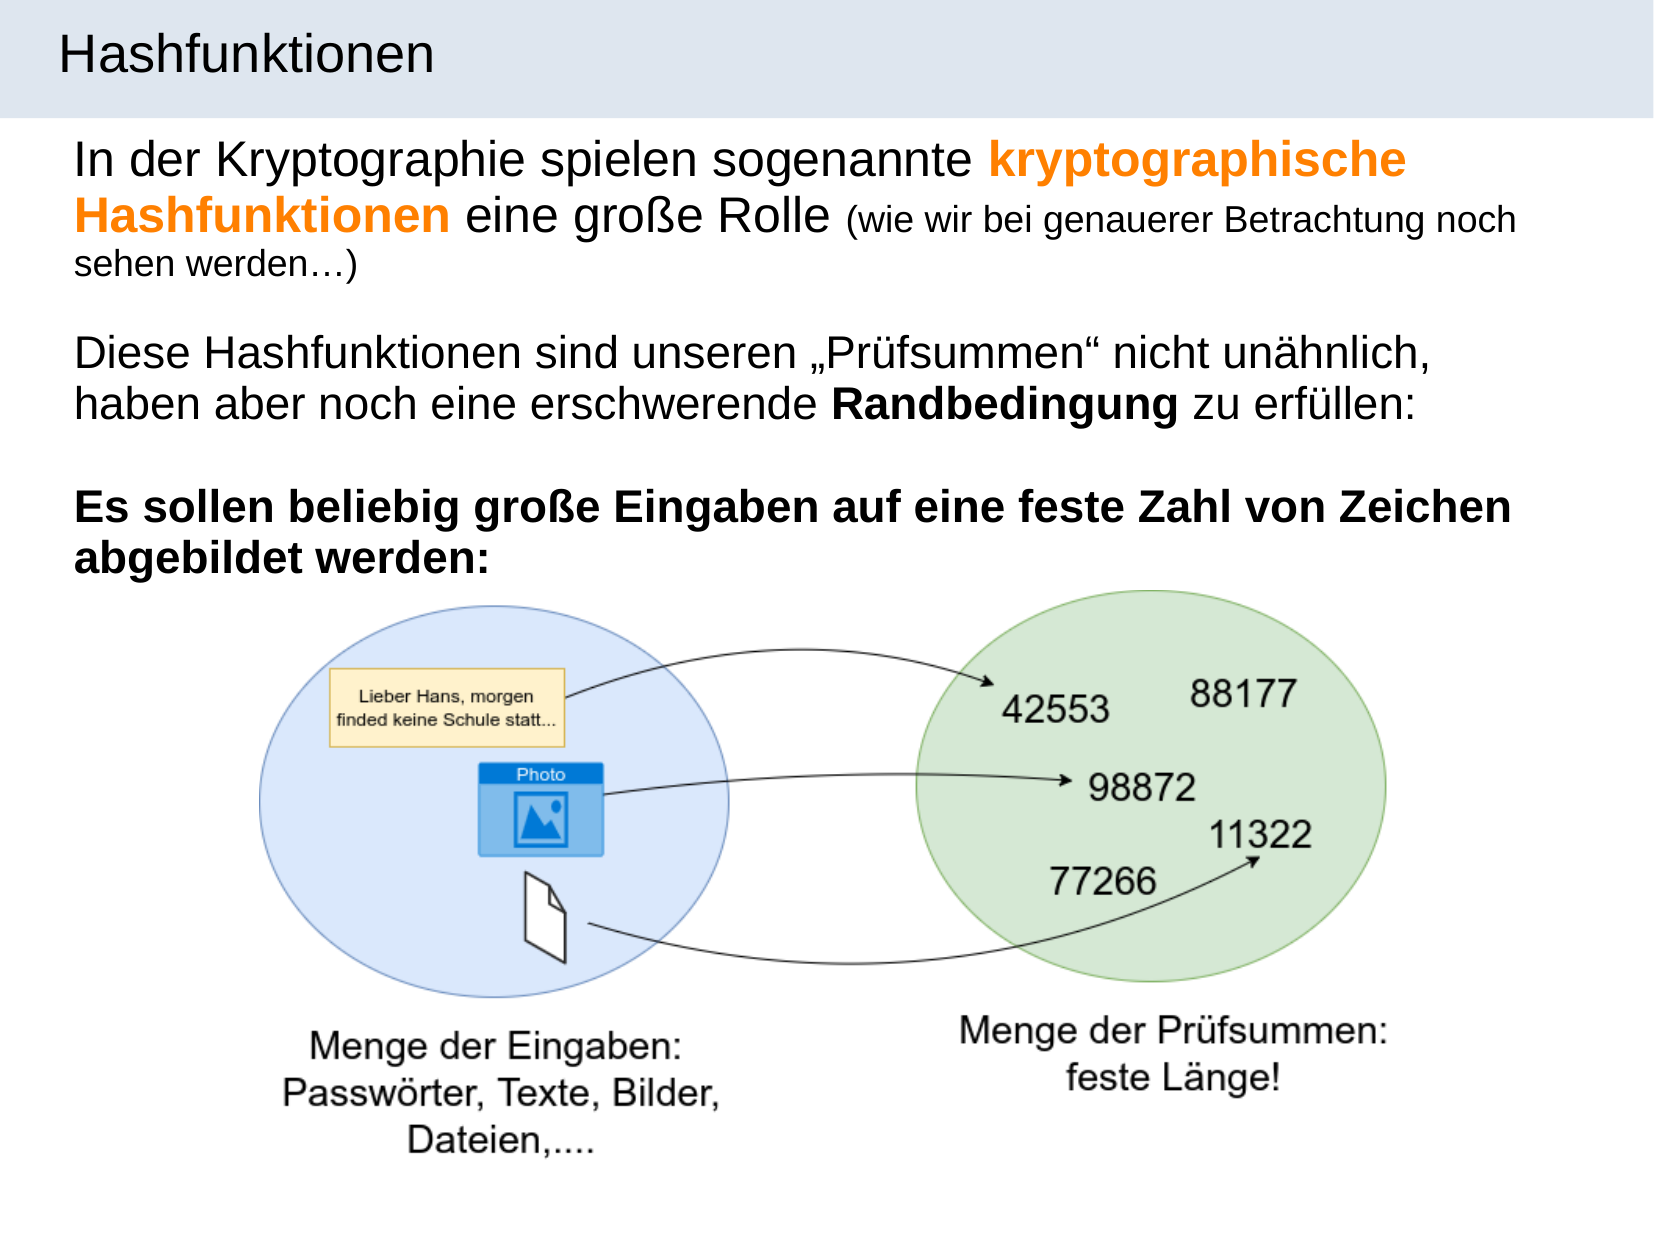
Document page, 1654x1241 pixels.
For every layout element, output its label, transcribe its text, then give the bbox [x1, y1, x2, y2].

picture [259, 590, 1418, 1186]
text_box In der Kryptographie spielen sogenannte kryptographische Hashfunktionen eine große Rolle (wie wir bei genauerer Betrachtung noch sehen werden…) Diese Hashfunktionen sind unseren „Prüfsummen“ nicht unähnlich, haben aber noch eine erschwerende Randbedingung zu erfüllen: Es sollen beliebig große Eingaben auf eine feste Zahl von Zeichen abgebildet werden: [59, 123, 1536, 591]
title Hashfunktionen [59, 19, 1548, 89]
